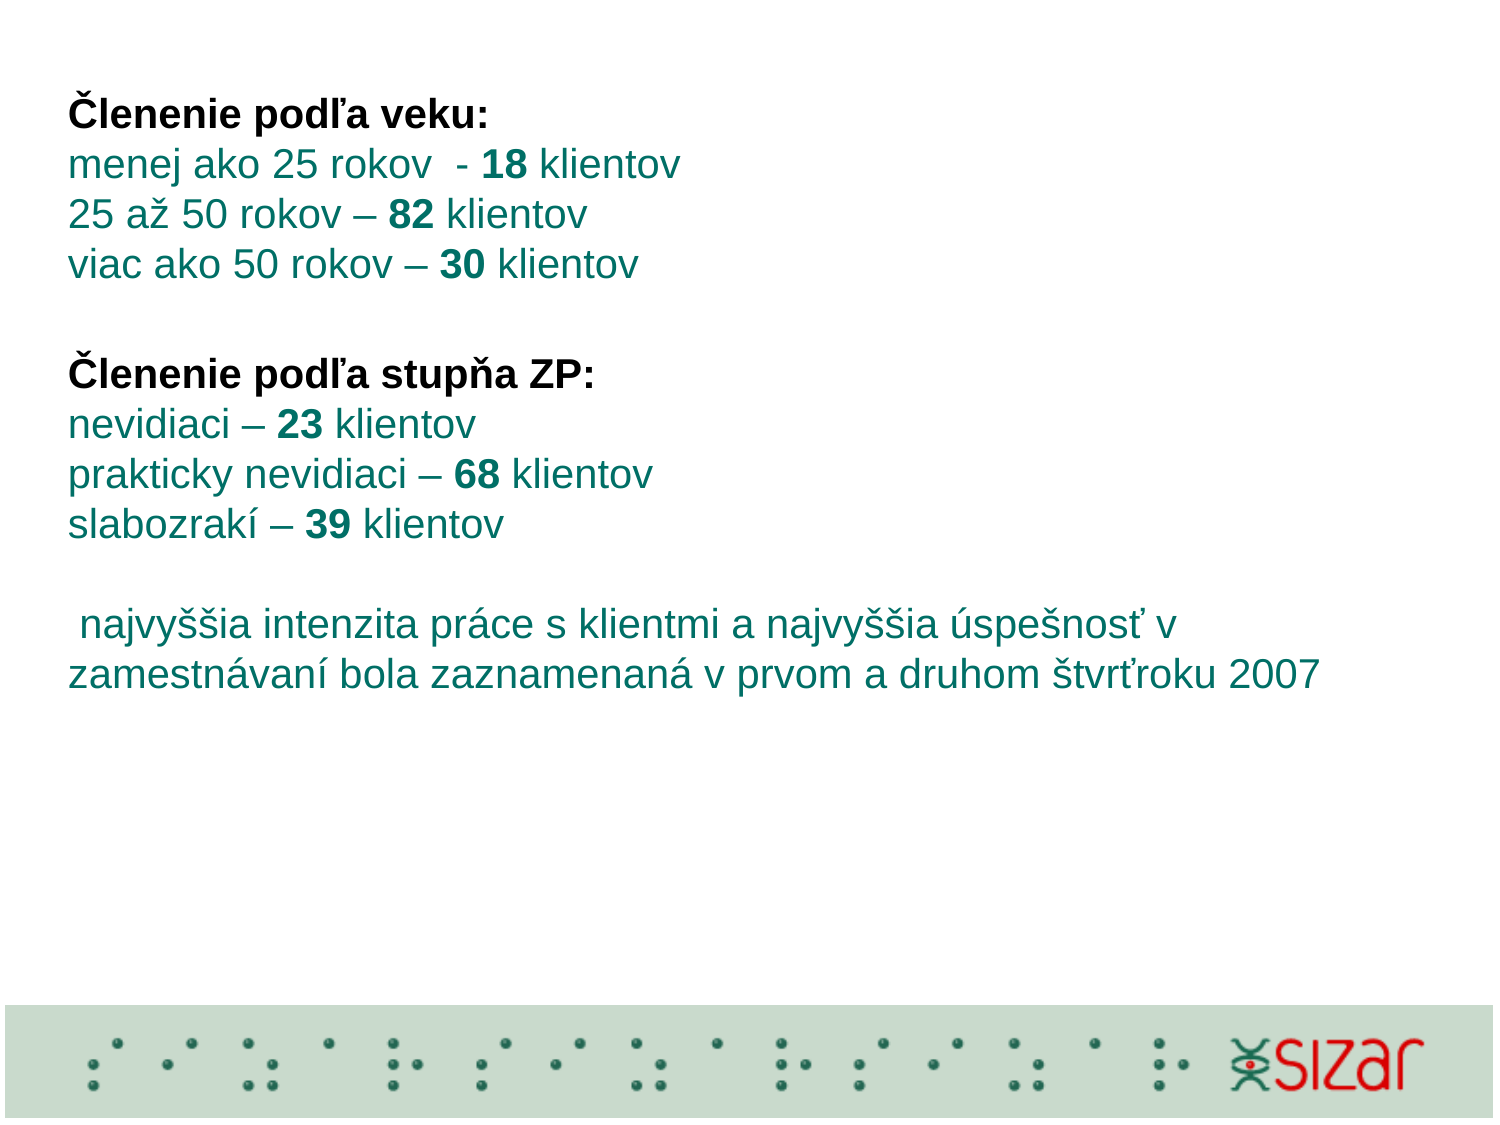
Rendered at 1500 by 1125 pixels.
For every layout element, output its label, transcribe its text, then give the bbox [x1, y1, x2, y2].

picture [5, 1005, 1493, 1118]
text_box Členenie podľa veku: menej ako 25 rokov - 18 klientov 25 až 50 rokov – 82 klientov viac ako 50 rokov – 30 klientov Členenie podľa stupňa ZP: nevidiaci – 23 klientov prakticky nevidiaci – 68 klientov slabozrakí – 39 klientov najvyššia intenzita práce s klientmi a najvyššia úspešnosť v zamestnávaní bola zaznamenaná v prvom a druhom štvrťroku 2007 [53, 19, 1447, 1005]
